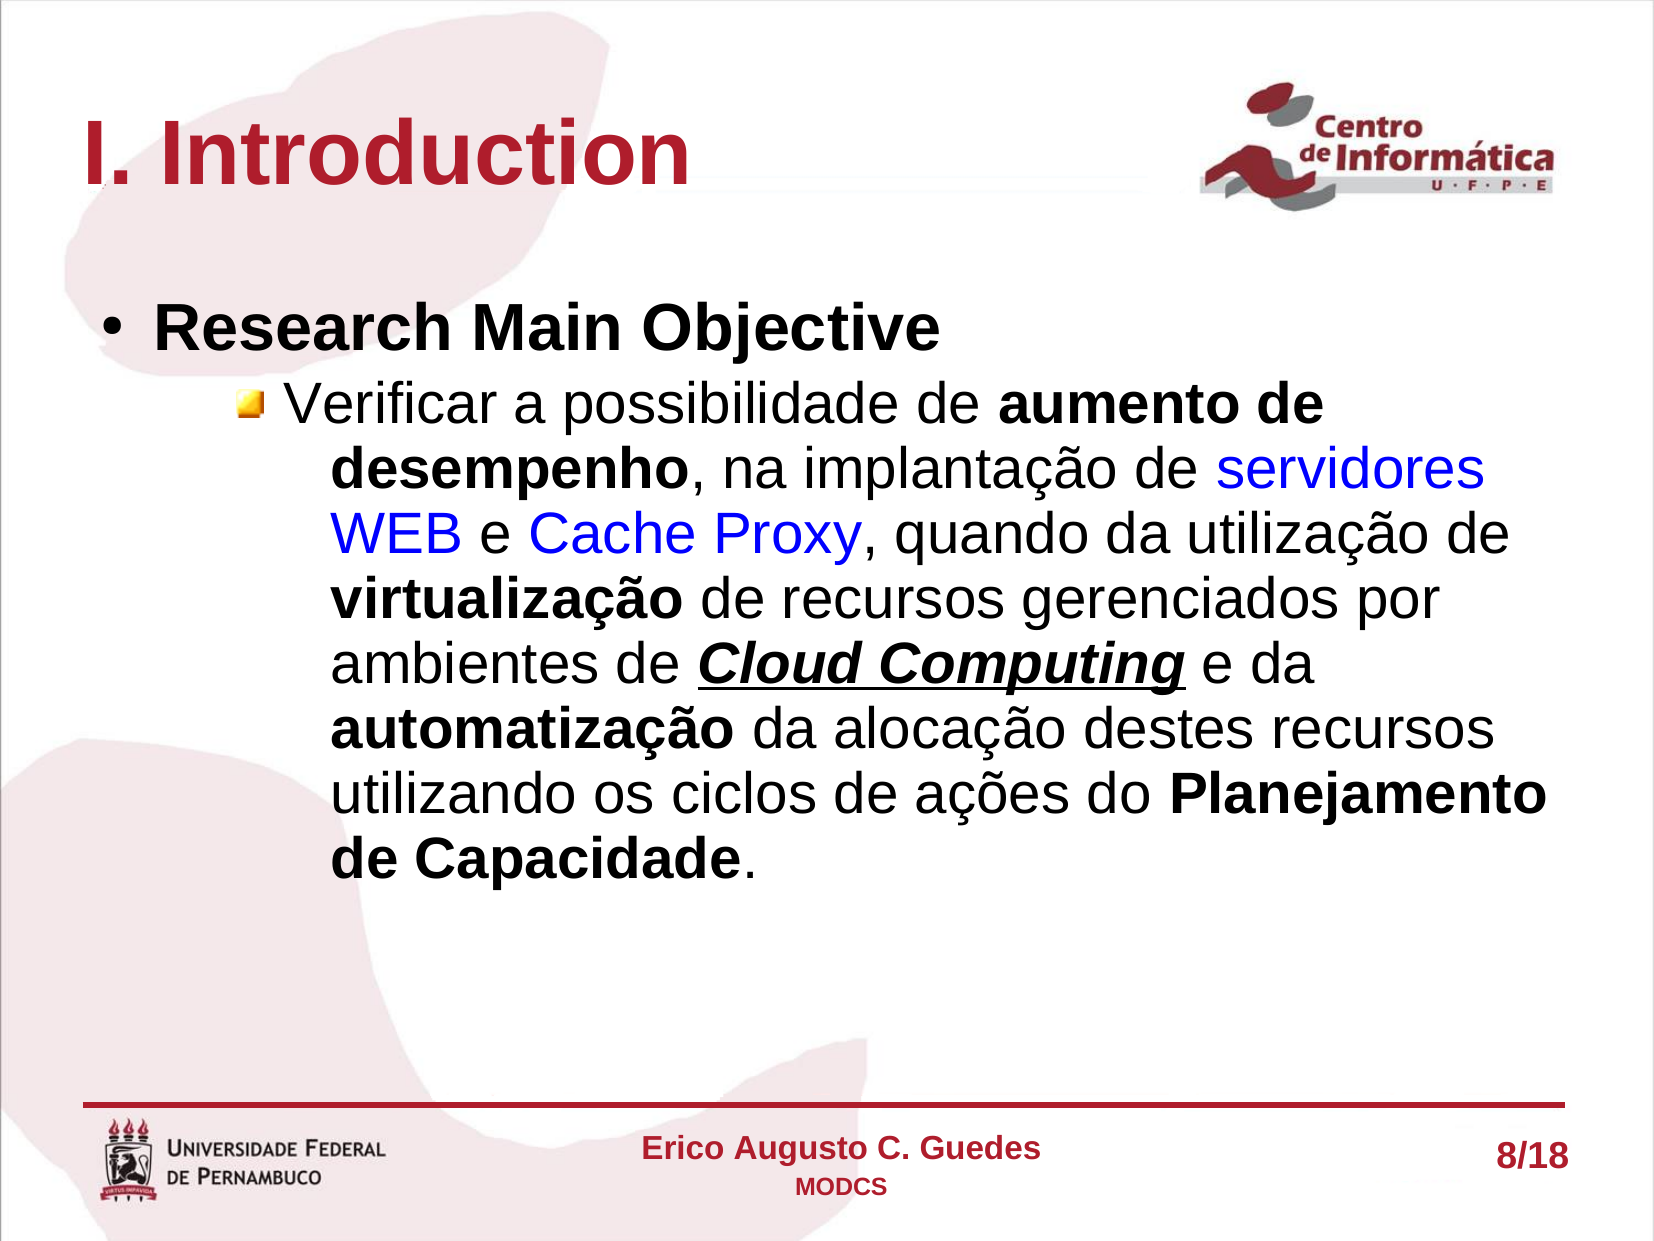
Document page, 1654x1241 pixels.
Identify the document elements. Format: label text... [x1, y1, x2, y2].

list Research Main Objective Verificar a possibilidade de aumento de desempenho, na implantação de servidores WEB e Cache Proxy, quando da utilização de virtualização de recursos gerenciados por ambientes de Cloud Computing e da automatização da alocação destes recursos utilizando os ciclos de ações do Planejamento de Capacidade. [82, 290, 1571, 1094]
title I. Introduction [82, 56, 1571, 250]
picture [0, 0, 1654, 1241]
